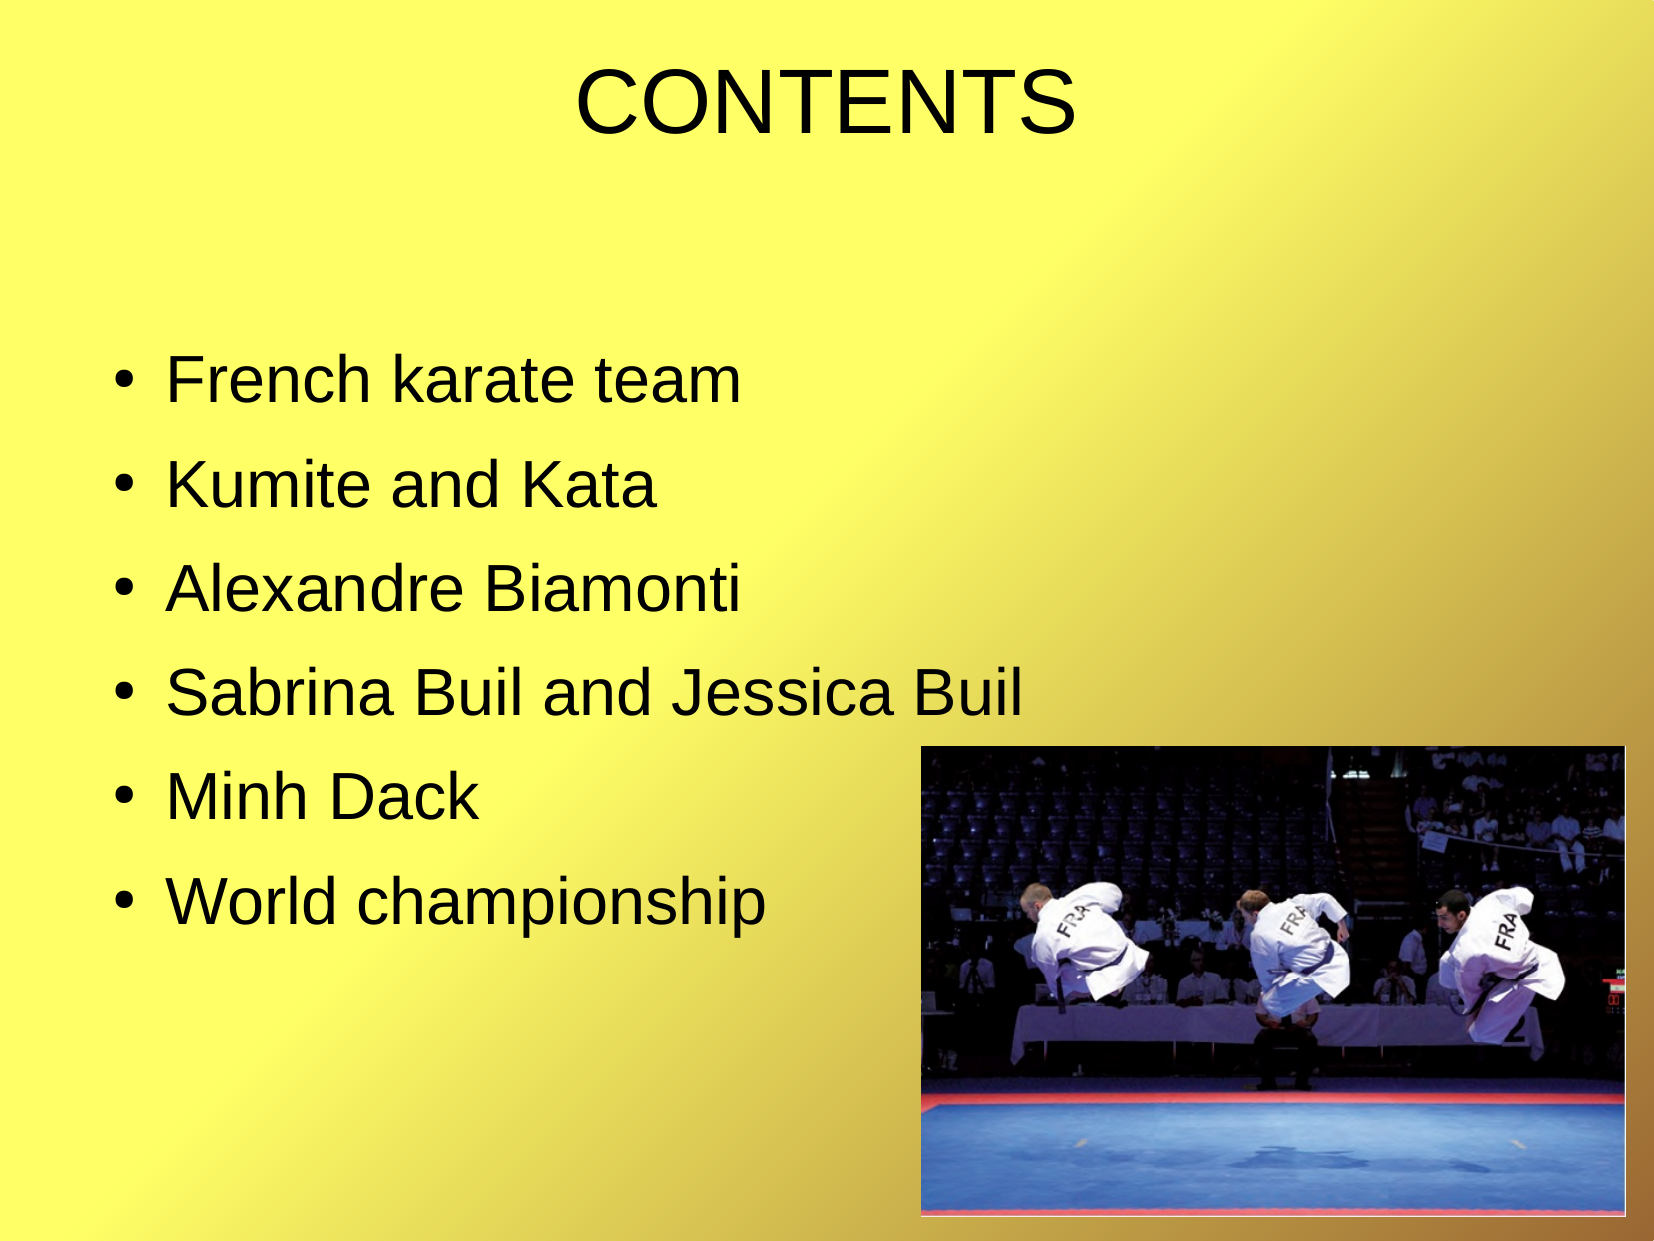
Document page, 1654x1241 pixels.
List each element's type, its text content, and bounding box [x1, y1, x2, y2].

list French karate team Kumite and Kata Alexandre Biamonti Sabrina Buil and Jessica Buil Minh Dack World championship [94, 342, 1583, 1161]
title CONTENTS [82, 49, 1571, 257]
picture [921, 746, 1626, 1217]
